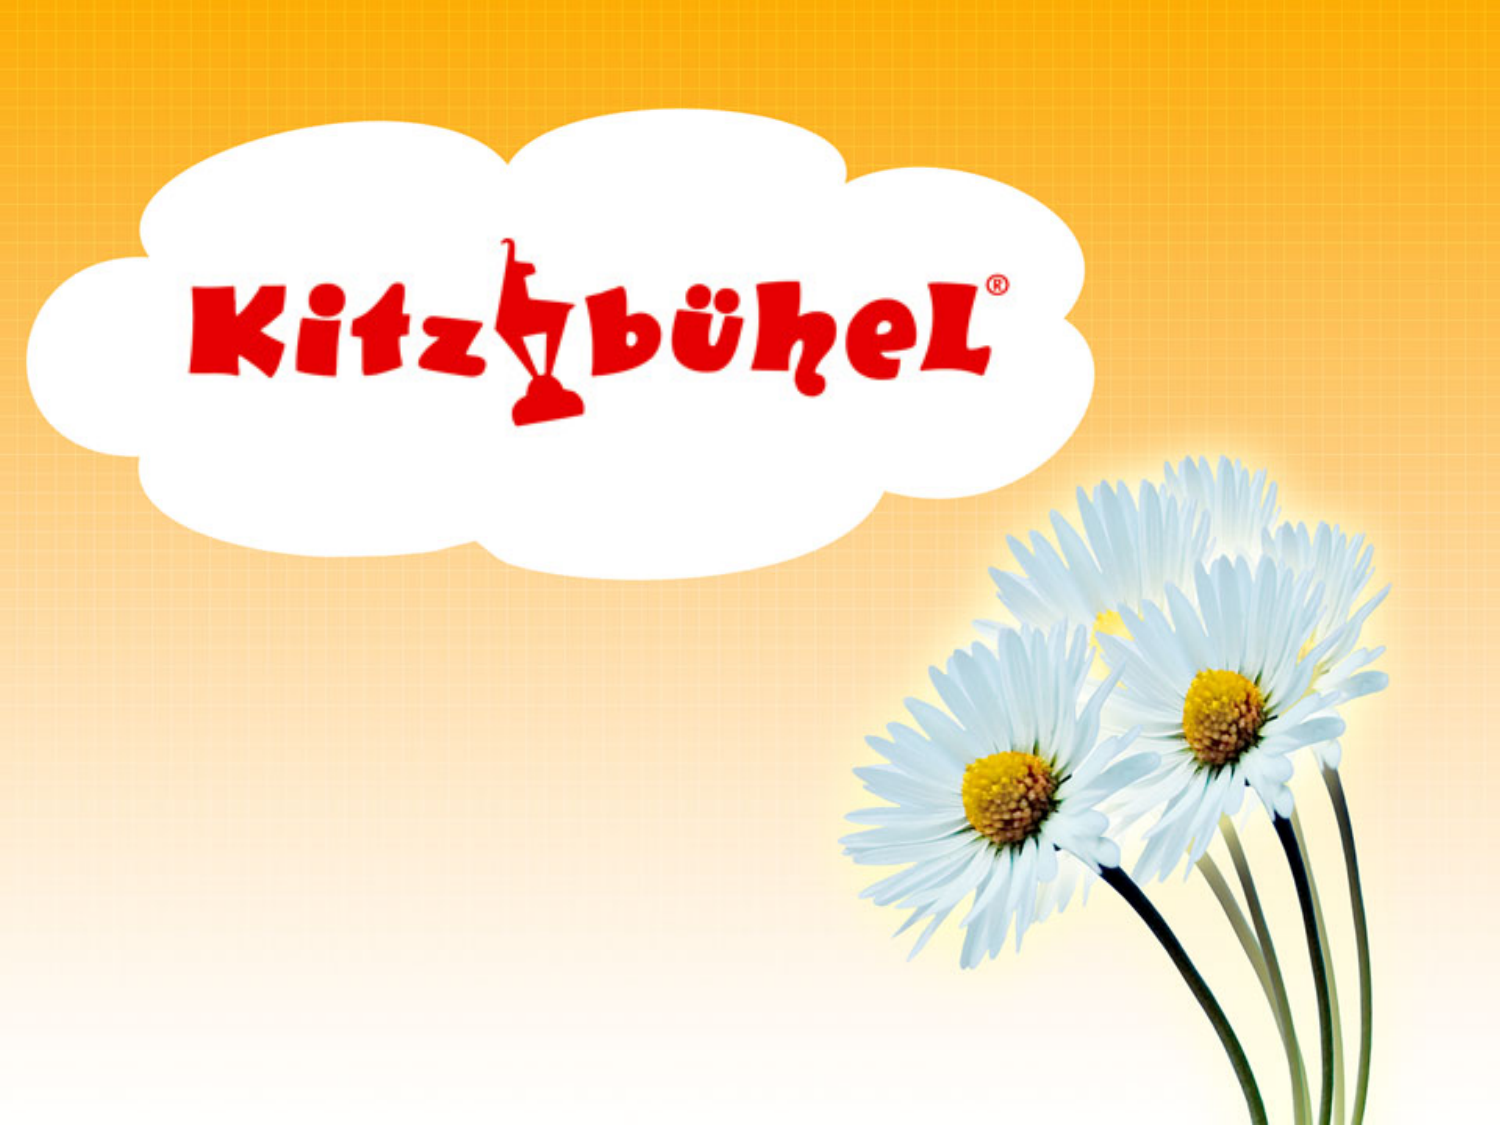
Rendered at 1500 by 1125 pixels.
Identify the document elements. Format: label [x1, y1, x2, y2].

text_box [225, 637, 1276, 926]
picture [0, 0, 1500, 1125]
